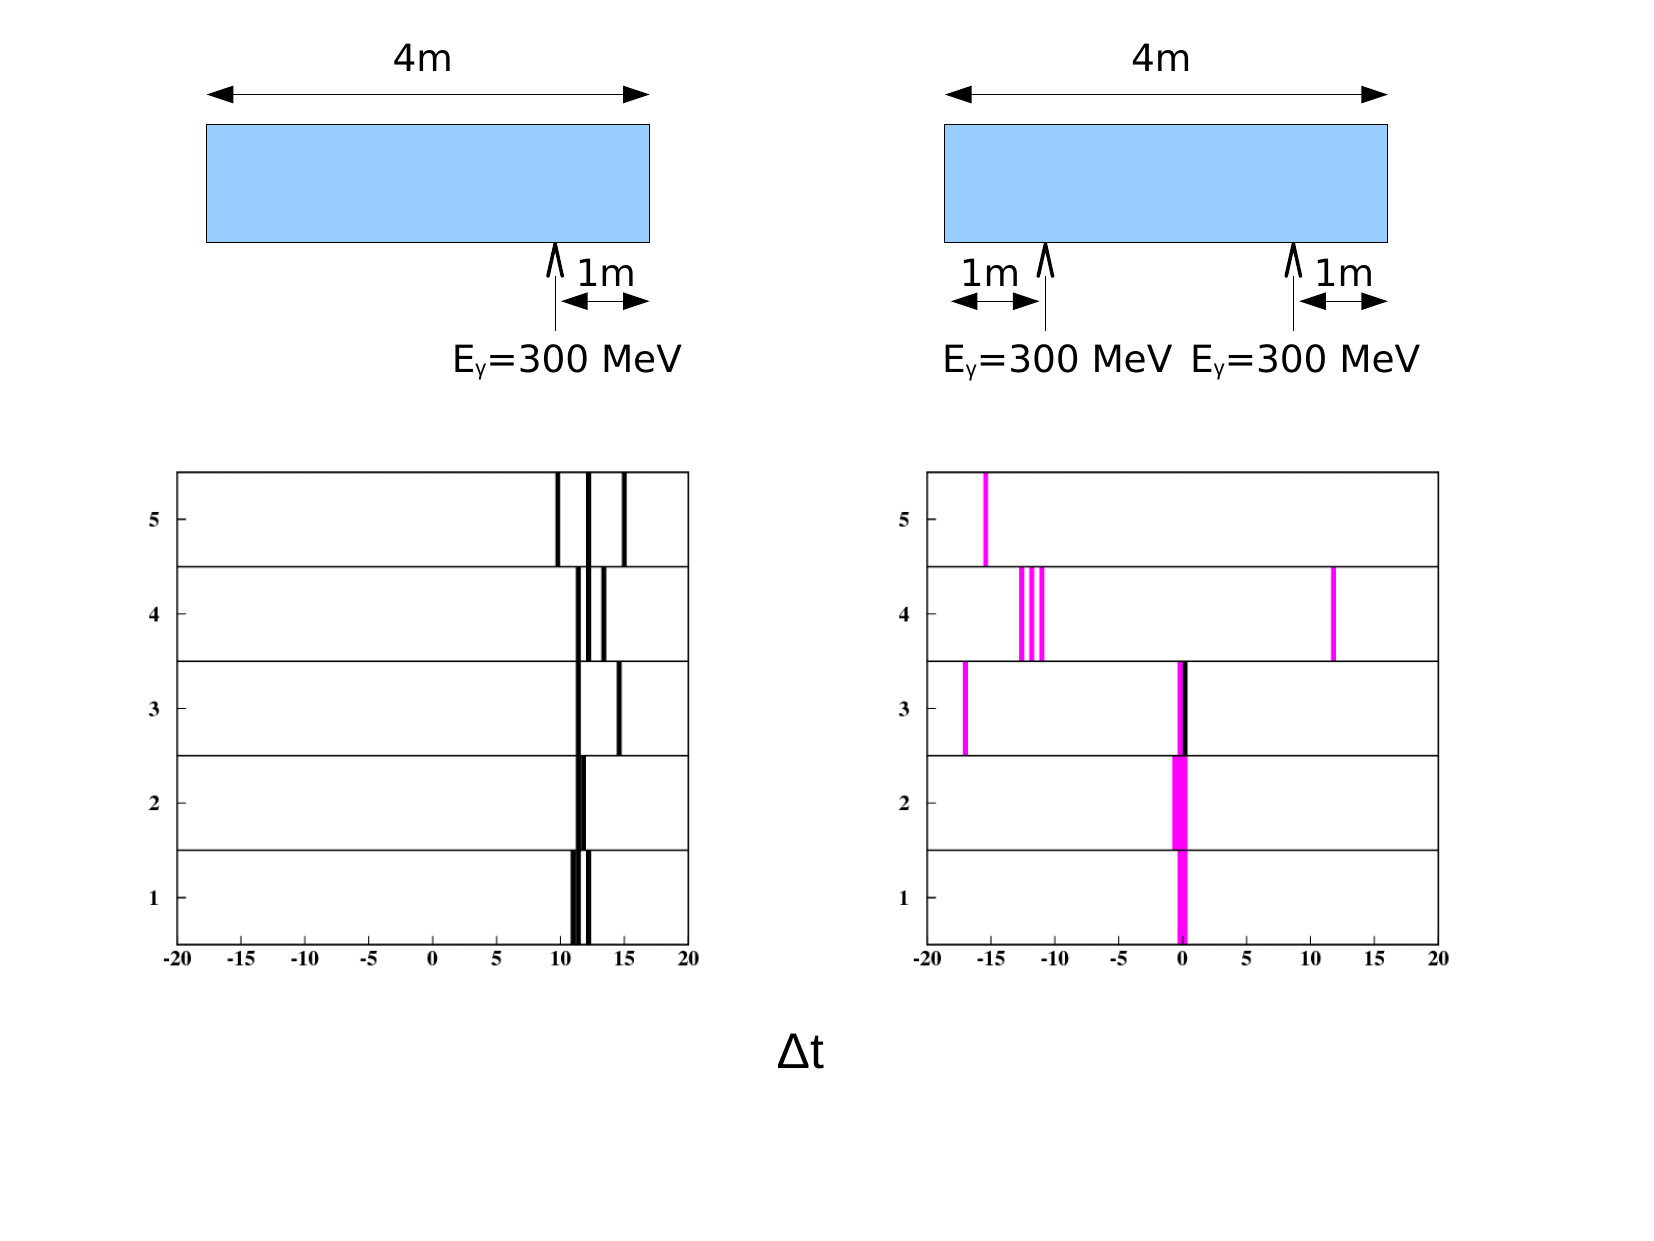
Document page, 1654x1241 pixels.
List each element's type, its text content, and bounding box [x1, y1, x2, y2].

text_box 1m [1299, 244, 1388, 303]
text_box [206, 124, 650, 243]
text_box [944, 124, 1388, 243]
text_box Eγ=300 MeV [927, 330, 1185, 402]
text_box 1m [945, 244, 1034, 303]
text_box 4m [377, 29, 467, 88]
text_box 1m [561, 244, 650, 303]
text_box Δt [761, 1015, 845, 1089]
text_box 4m [1116, 29, 1206, 88]
picture [868, 413, 1459, 1004]
text_box Eγ=300 MeV [1185, 330, 1433, 402]
picture [118, 413, 709, 1004]
text_box Eγ=300 MeV [437, 330, 695, 402]
